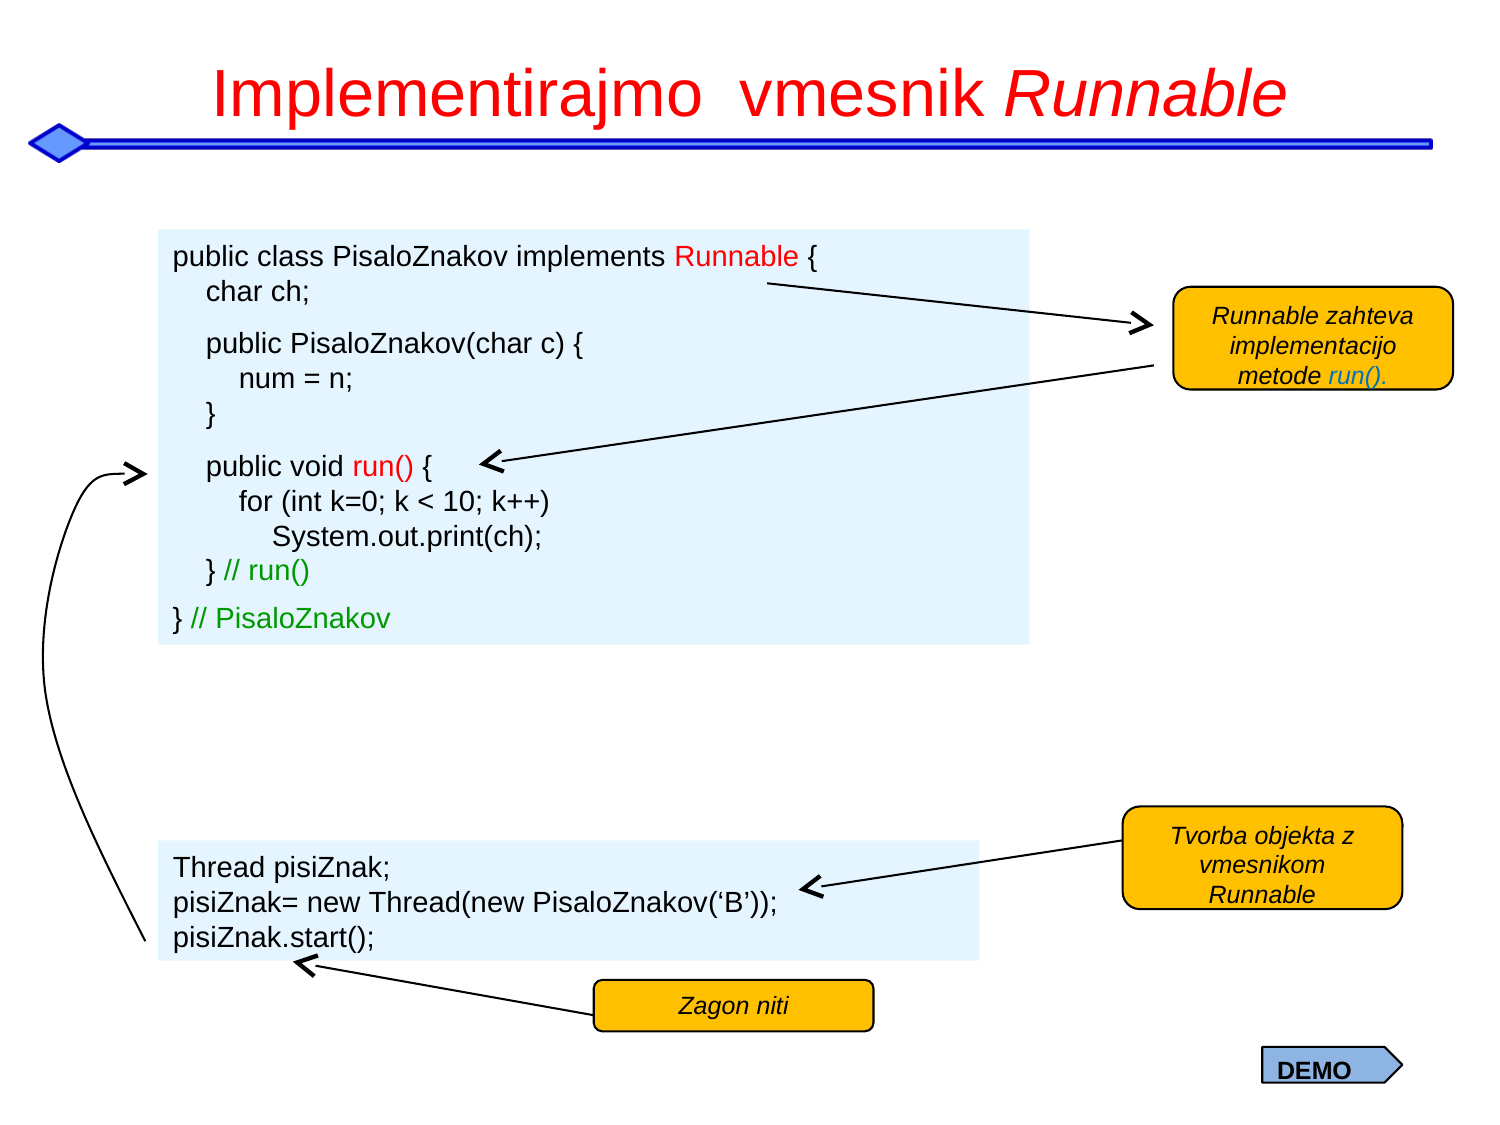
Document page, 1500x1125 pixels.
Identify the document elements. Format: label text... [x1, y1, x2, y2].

picture [28, 123, 1433, 163]
text_box Zagon niti [593, 979, 874, 1032]
title Implementirajmo vmesnik Runnable [111, 42, 1389, 138]
text_box public class PisaloZnakov implements Runnable { char ch; public PisaloZnakov(char c) { num = n; } public void run() { for (int k=0; k < 10; k++) System.out.print(ch); } // run() } // PisaloZnakov [158, 229, 1030, 645]
text_box DEMO [1262, 1046, 1403, 1083]
text_box Thread pisiZnak; pisiZnak= new Thread(new PisaloZnakov(‘B’)); pisiZnak.start(); [158, 840, 980, 961]
text_box Runnable zahteva implementacijo metode run(). [1173, 286, 1454, 390]
text_box Tvorba objekta z vmesnikom Runnable [1122, 806, 1403, 910]
